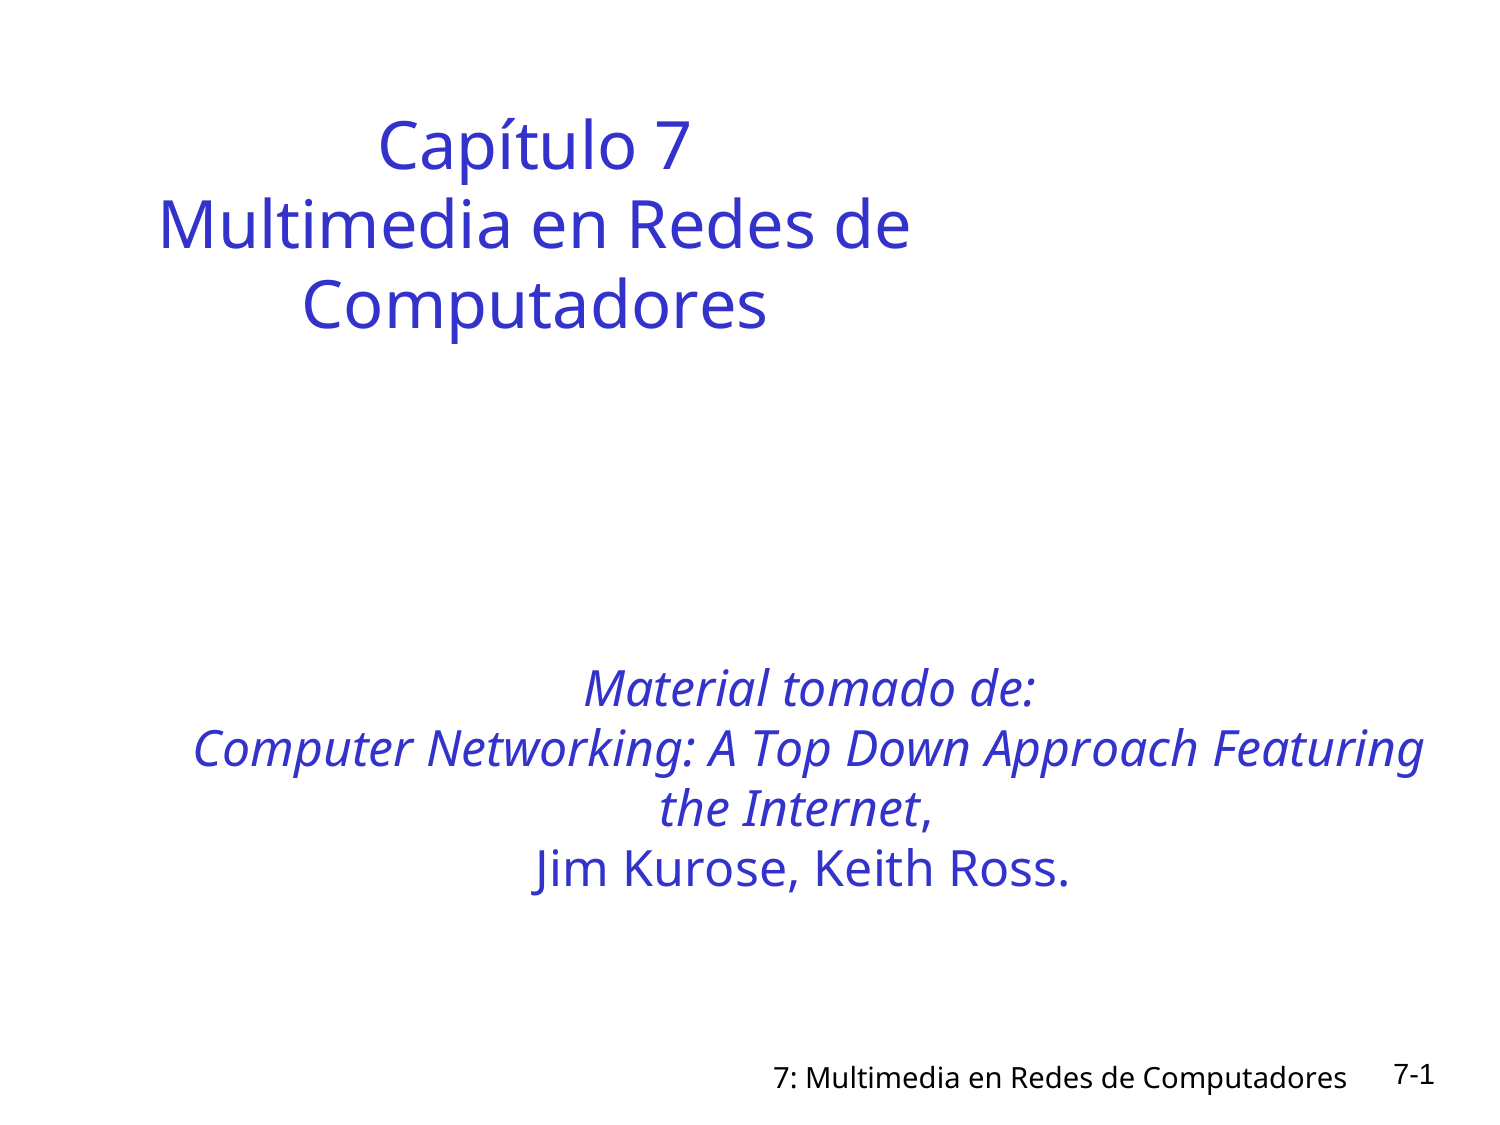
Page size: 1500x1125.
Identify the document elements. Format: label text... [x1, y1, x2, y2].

text_box Material tomado de: Computer Networking: A Top Down Approach Featuring the Internet, Jim Kurose, Keith Ross. [150, 571, 1470, 1042]
text_box Capítulo 7 Multimedia en Redes de Computadores [62, 80, 1009, 364]
